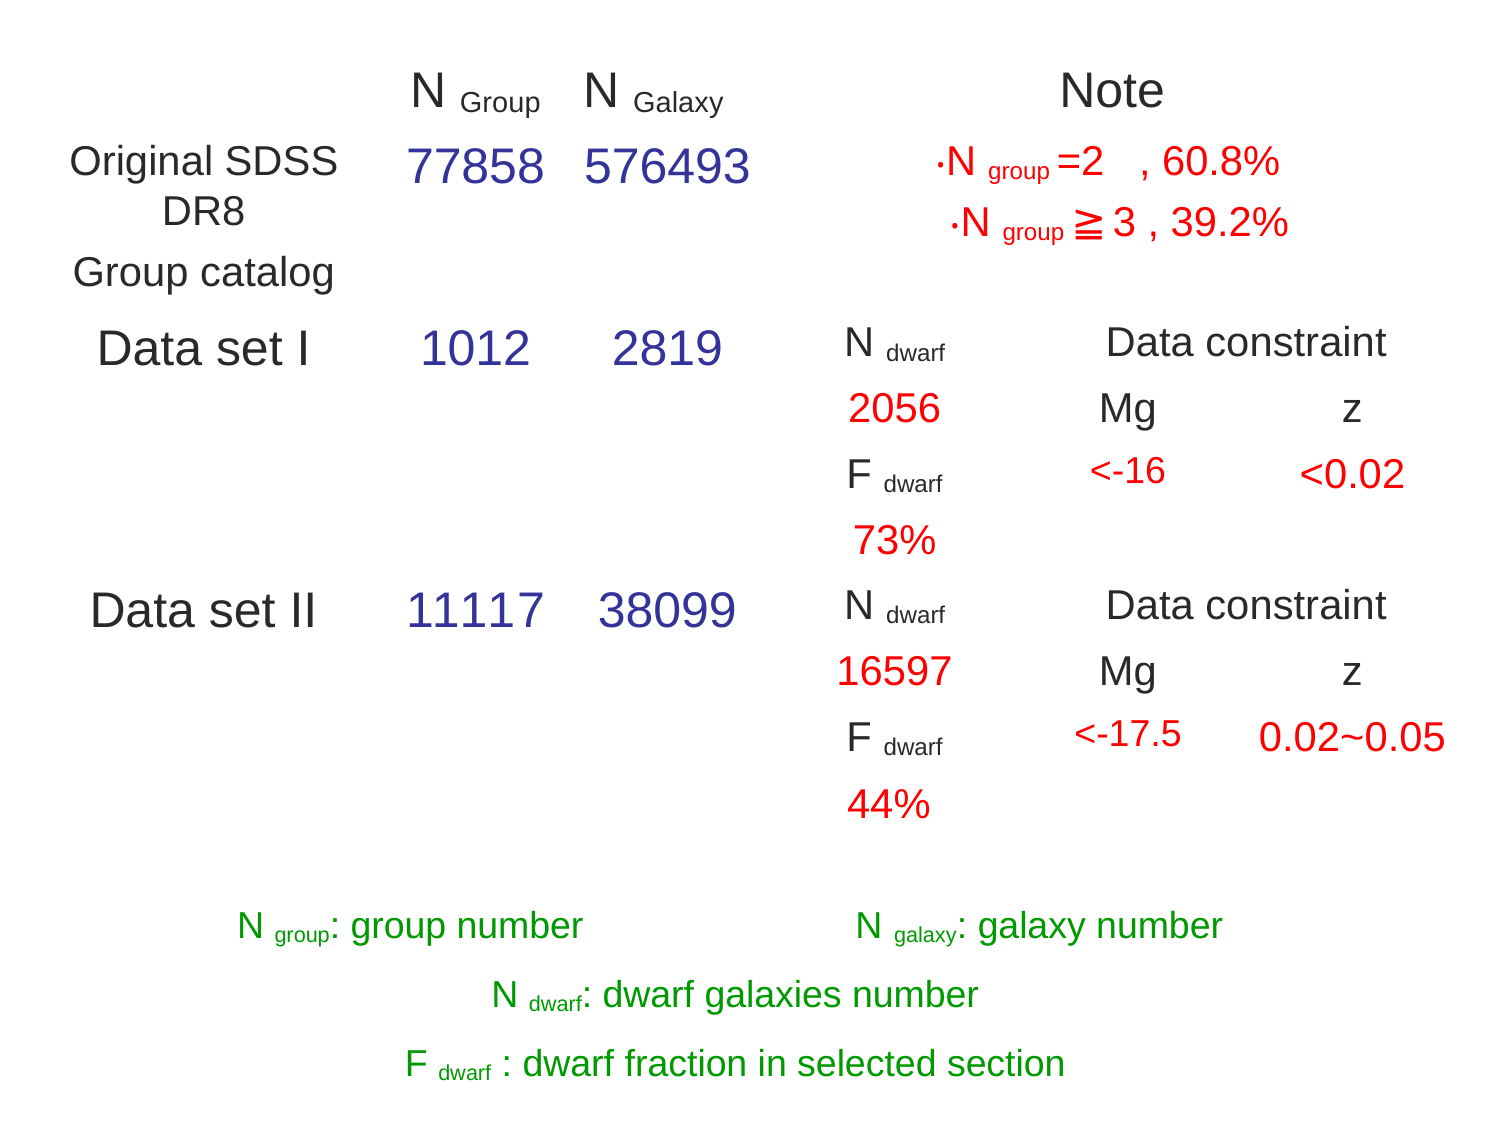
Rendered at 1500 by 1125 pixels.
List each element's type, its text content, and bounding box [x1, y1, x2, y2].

table_header [23, 50, 384, 126]
table_header N Galaxy [567, 50, 768, 126]
table_cell Mg [1022, 373, 1234, 439]
table_cell Data constraint [1022, 307, 1471, 373]
table_header N Group [384, 50, 567, 126]
table_cell ‧N group =2 , 60.8% ‧N group ≧ 3 , 39.2% [768, 126, 1471, 307]
table_cell <-17.5 [1022, 702, 1234, 835]
table_cell F dwarf [768, 439, 1022, 505]
text_box N group: group number N galaxy: galaxy number N dwarf: dwarf galaxies number F dwarf : dwarf fraction in selected section [0, 893, 1471, 1093]
table_cell 44% [768, 770, 1022, 835]
table_cell 38099 [567, 570, 768, 835]
table_cell N dwarf [768, 570, 1022, 636]
table_cell 73% [768, 505, 1022, 570]
table_cell 1012 [384, 307, 567, 570]
table_cell <0.02 [1234, 439, 1471, 570]
table_cell Mg [1022, 636, 1234, 702]
table_cell Original SDSS DR8 Group catalog [23, 126, 384, 307]
table_cell <-16 [1022, 439, 1234, 570]
table_cell Data set II [23, 570, 384, 835]
table_header Note [768, 50, 1471, 126]
table_cell 11117 [384, 570, 567, 835]
table_cell 0.02~0.05 [1234, 702, 1471, 835]
table_cell z [1234, 373, 1471, 439]
table_cell z [1234, 636, 1471, 702]
table_cell 16597 [768, 636, 1022, 702]
table_cell F dwarf [768, 702, 1022, 770]
table_cell Data set I [23, 307, 384, 570]
table_cell 2819 [567, 307, 768, 570]
table_cell Data constraint [1022, 570, 1471, 636]
table_cell 576493 [567, 126, 768, 307]
table_cell N dwarf [768, 307, 1022, 373]
table_cell 2056 [768, 373, 1022, 439]
table_cell 77858 [384, 126, 567, 307]
